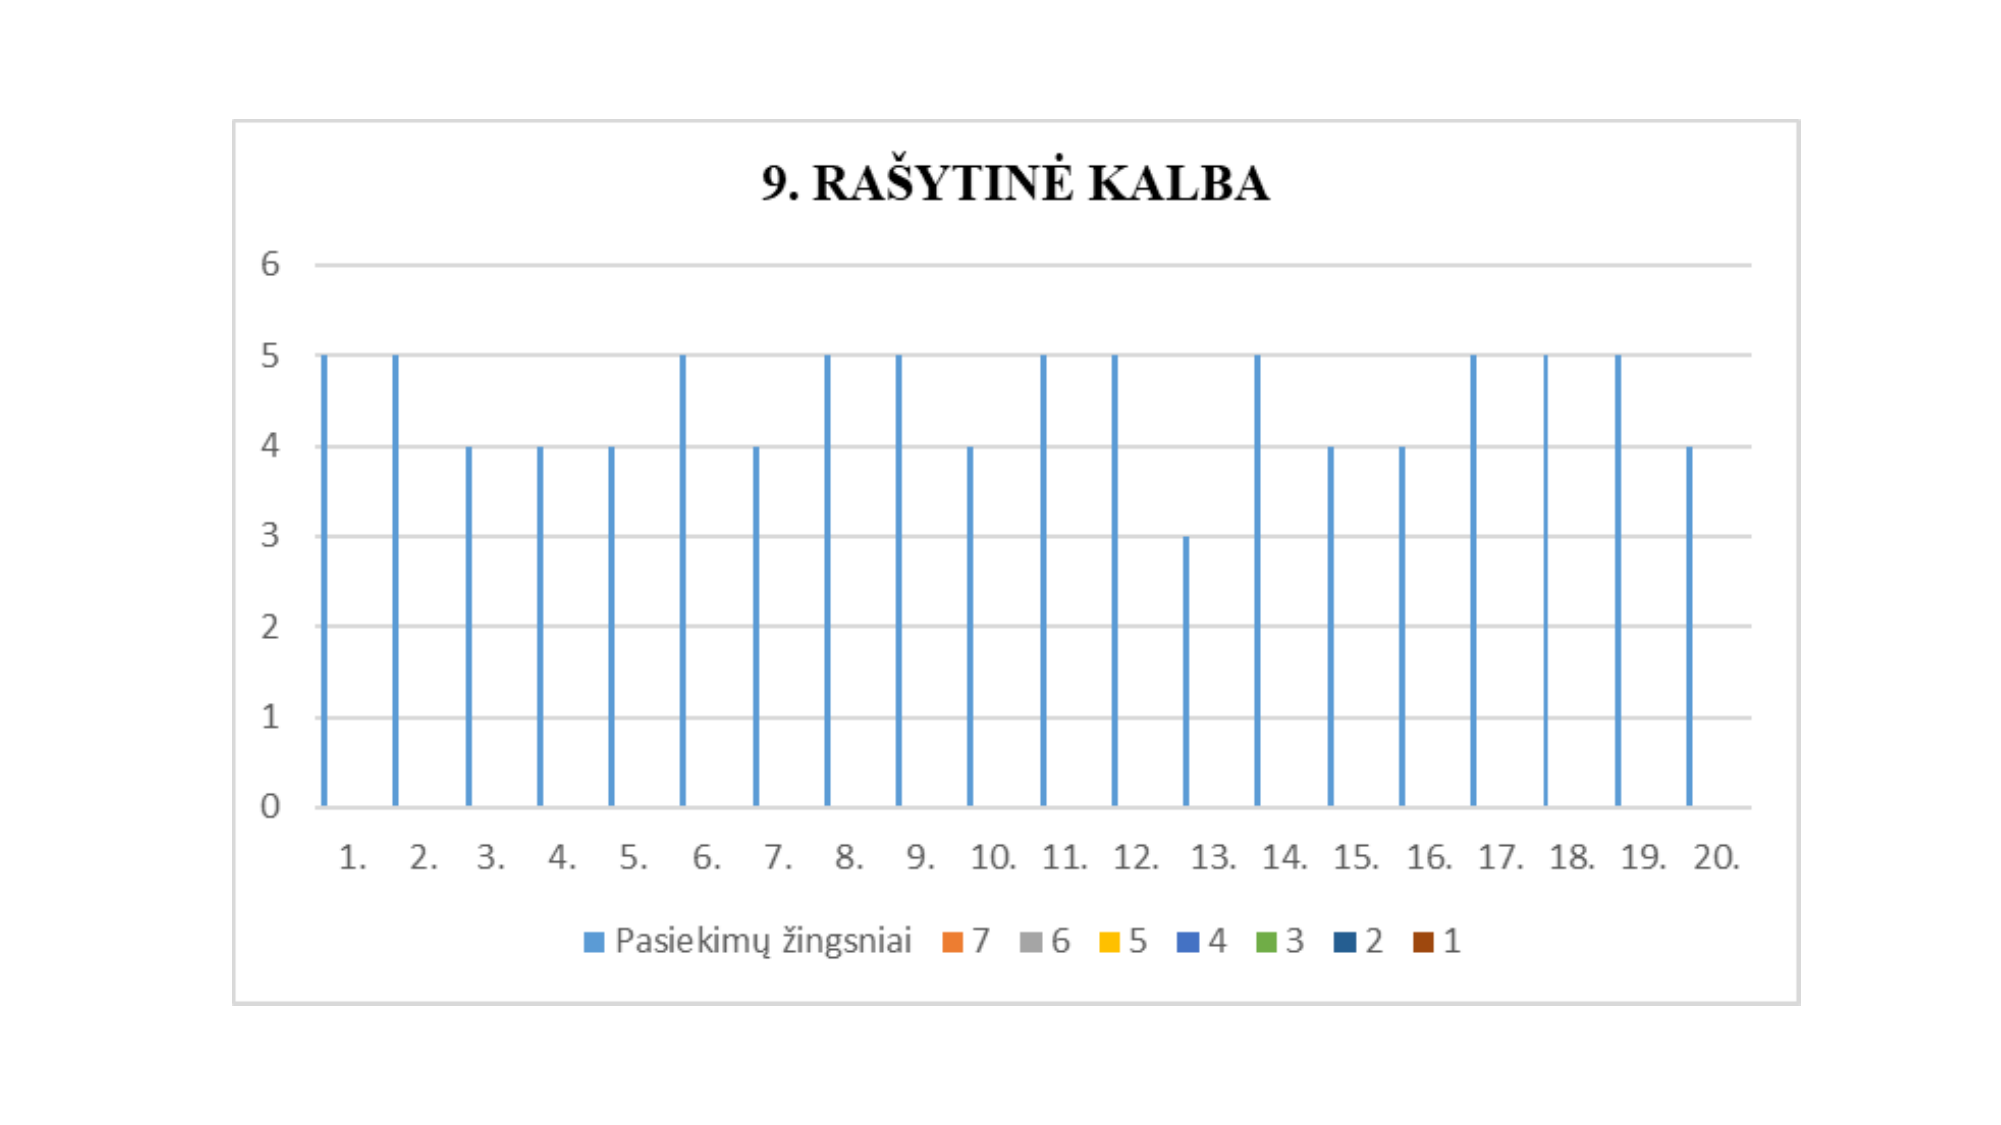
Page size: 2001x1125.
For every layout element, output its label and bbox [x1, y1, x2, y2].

picture [232, 119, 1801, 1006]
